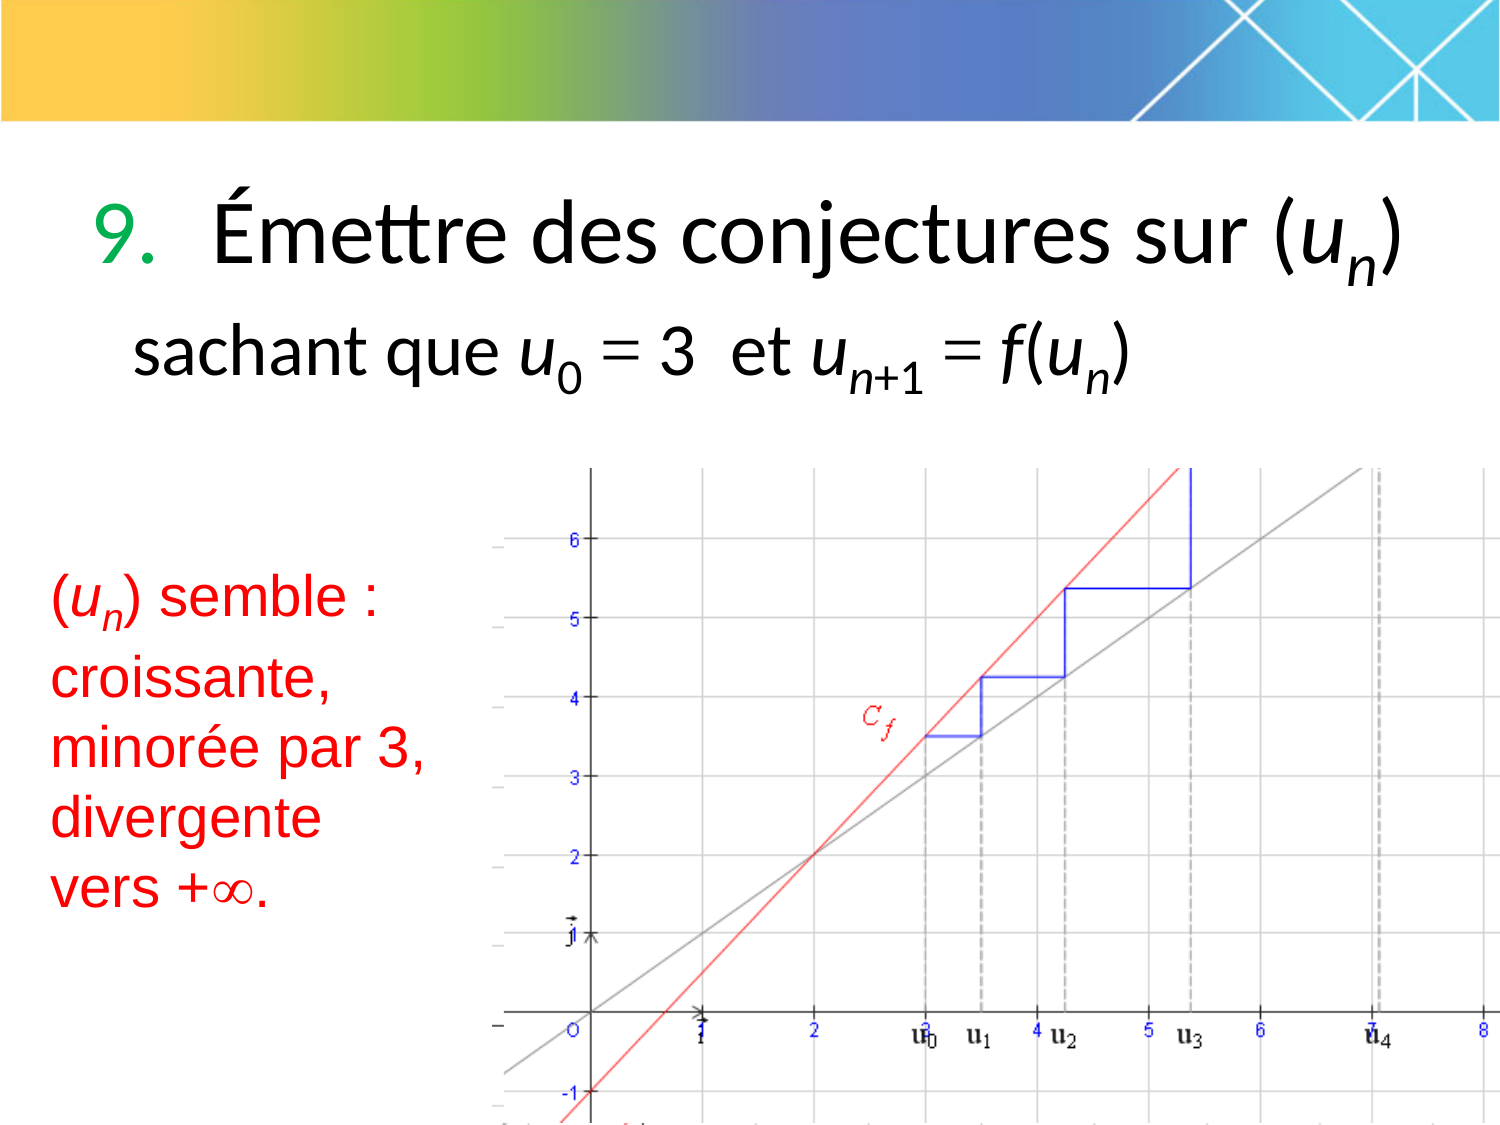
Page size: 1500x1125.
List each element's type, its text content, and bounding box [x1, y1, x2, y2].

picture [0, 0, 1500, 123]
text_box (un) semble : croissante, minorée par 3, divergente vers +. [35, 550, 458, 927]
text_box sachant que u0 = 3 et un+1 = f(un) [117, 292, 1330, 412]
title Émettre des conjectures sur (un) [75, 164, 1500, 305]
picture [492, 468, 1500, 1125]
